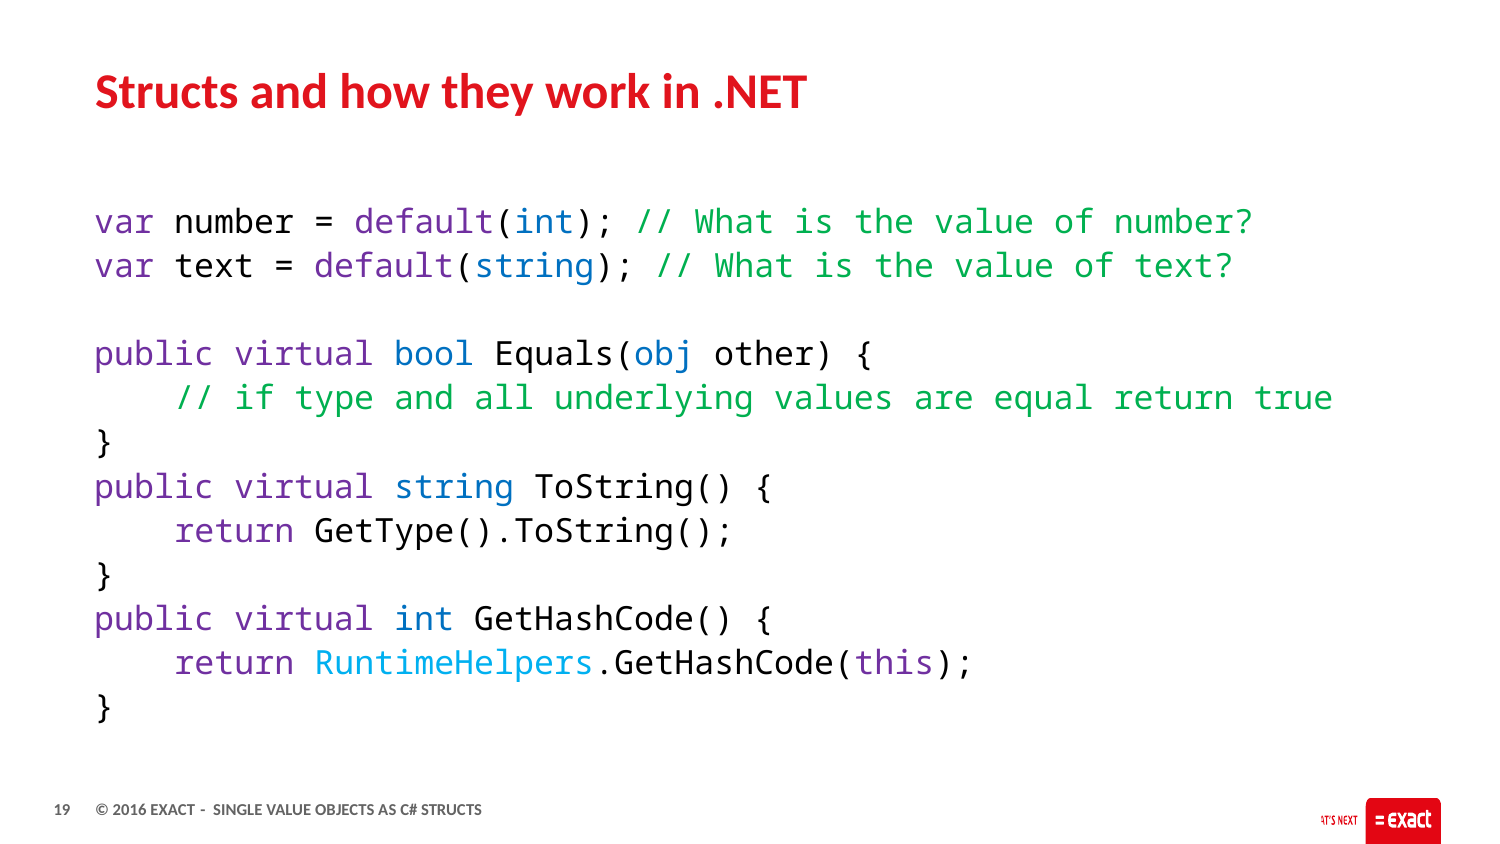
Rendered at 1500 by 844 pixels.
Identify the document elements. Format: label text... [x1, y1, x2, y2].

title Structs and how they work in .NET [79, 62, 1421, 128]
list var number = default(int); // What is the value of number? var text = default(string); // What is the value of text? public virtual bool Equals(obj other) { // if type and all underlying values are equal return true } public virtual string ToString() { return GetType().ToString(); } public virtual int GetHashCode() { return RuntimeHelpers.GetHashCode(this); } [79, 196, 1421, 754]
text_box - Single Value Objects as C# structs [185, 786, 826, 832]
text_box [38, 786, 96, 832]
